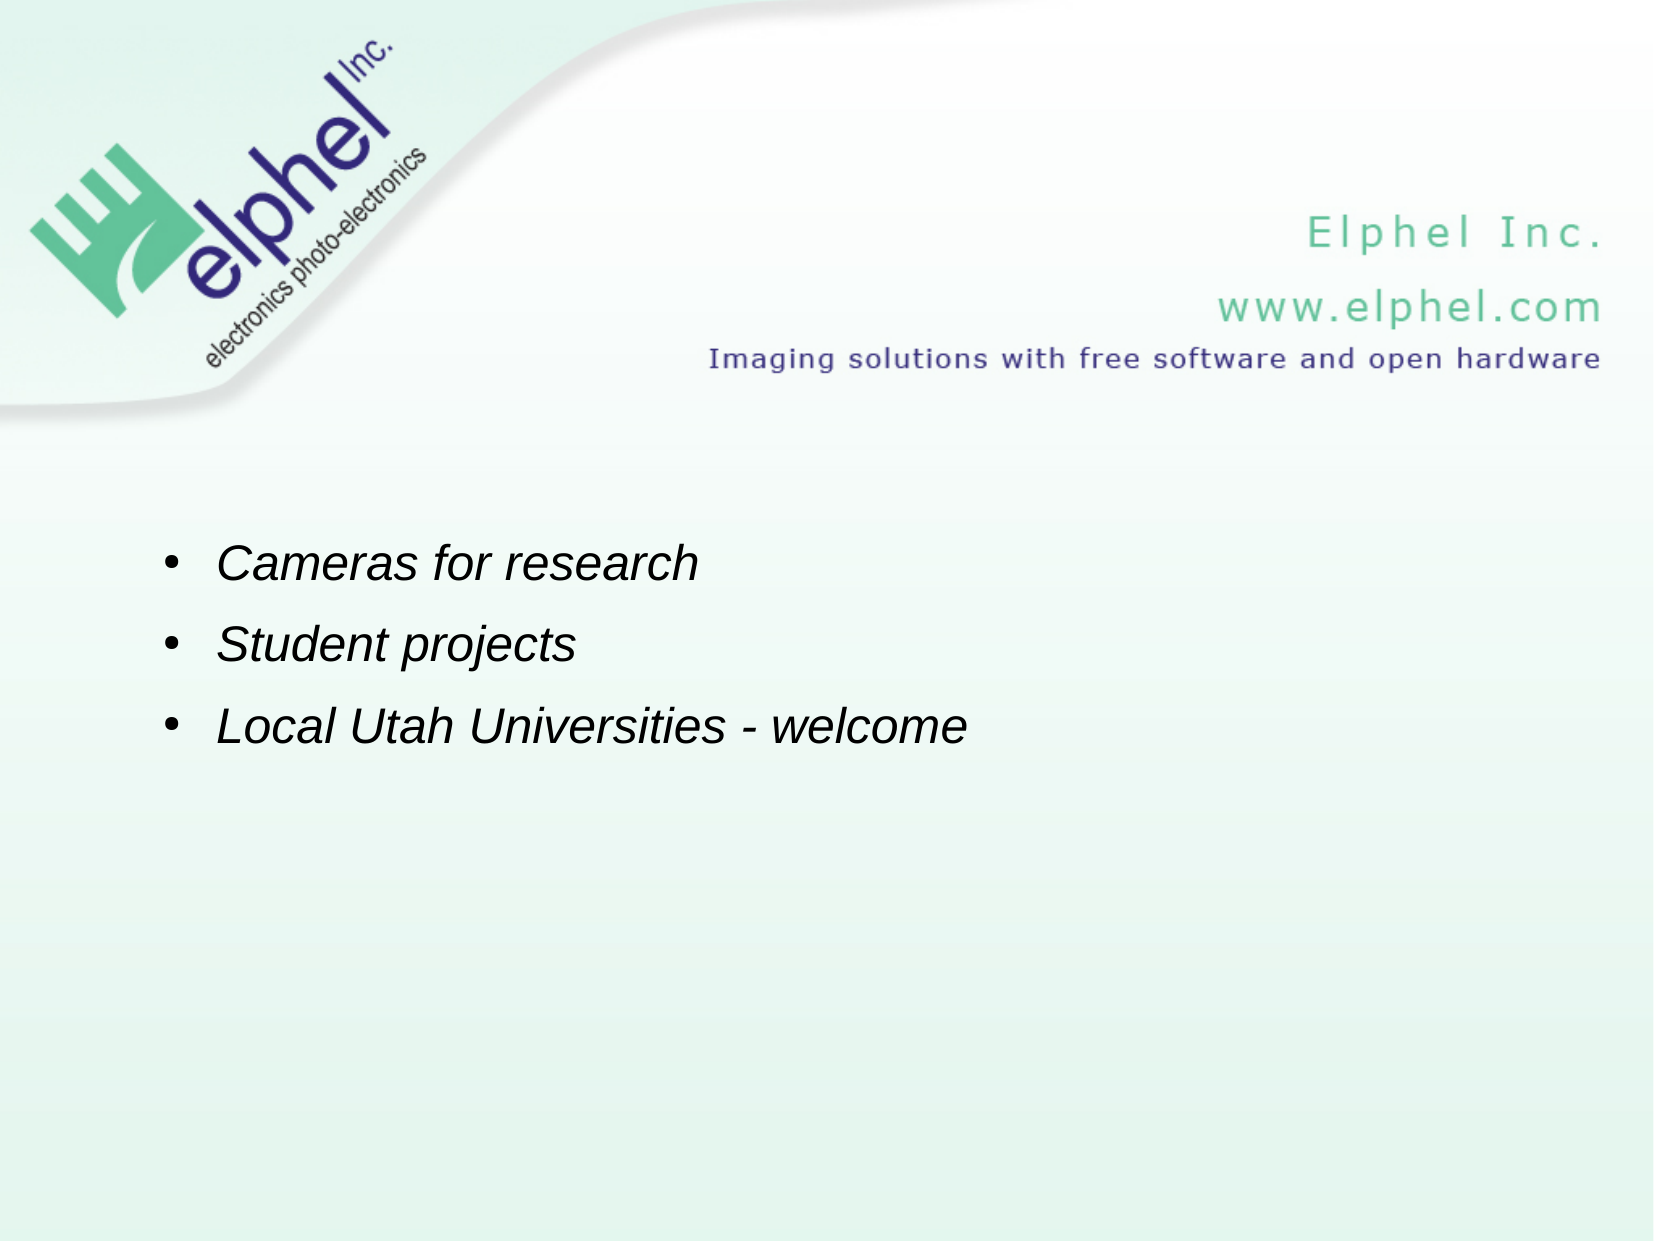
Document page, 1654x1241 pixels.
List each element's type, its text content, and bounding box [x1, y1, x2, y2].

picture [0, 0, 1654, 1241]
text_box Cameras for research Student projects Local Utah Universities - welcome [130, 531, 1182, 765]
